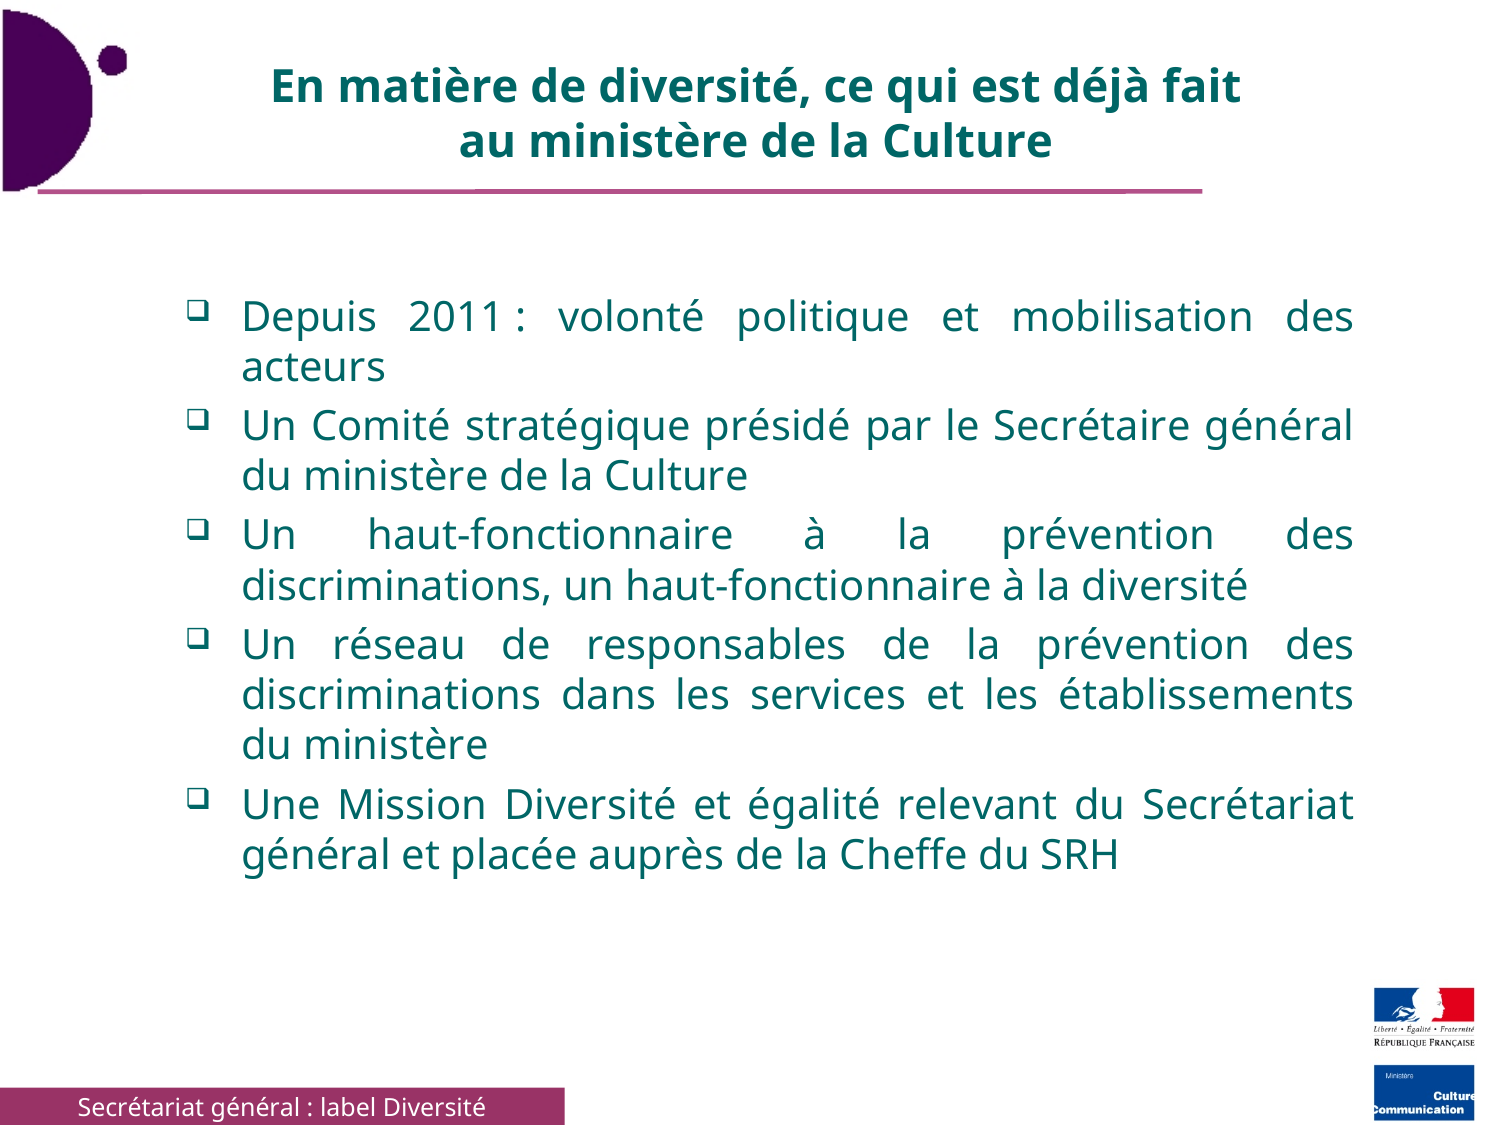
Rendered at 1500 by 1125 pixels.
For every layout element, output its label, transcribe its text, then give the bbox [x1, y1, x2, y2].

text_box En matière de diversité, ce qui est déjà fait au ministère de la Culture [118, 41, 1394, 179]
picture [0, 0, 149, 204]
list Depuis 2011 : volonté politique et mobilisation des acteurs Un Comité stratégique présidé par le Secrétaire général du ministère de la Culture Un haut-fonctionnaire à la prévention des discriminations, un haut-fonctionnaire à la diversité Un réseau de responsables de la prévention des discriminations dans les services et les établissements du ministère Une Mission Diversité et égalité relevant du Secrétariat général et placée auprès de la Cheffe du SRH [170, 281, 1371, 957]
picture [1370, 979, 1477, 1125]
